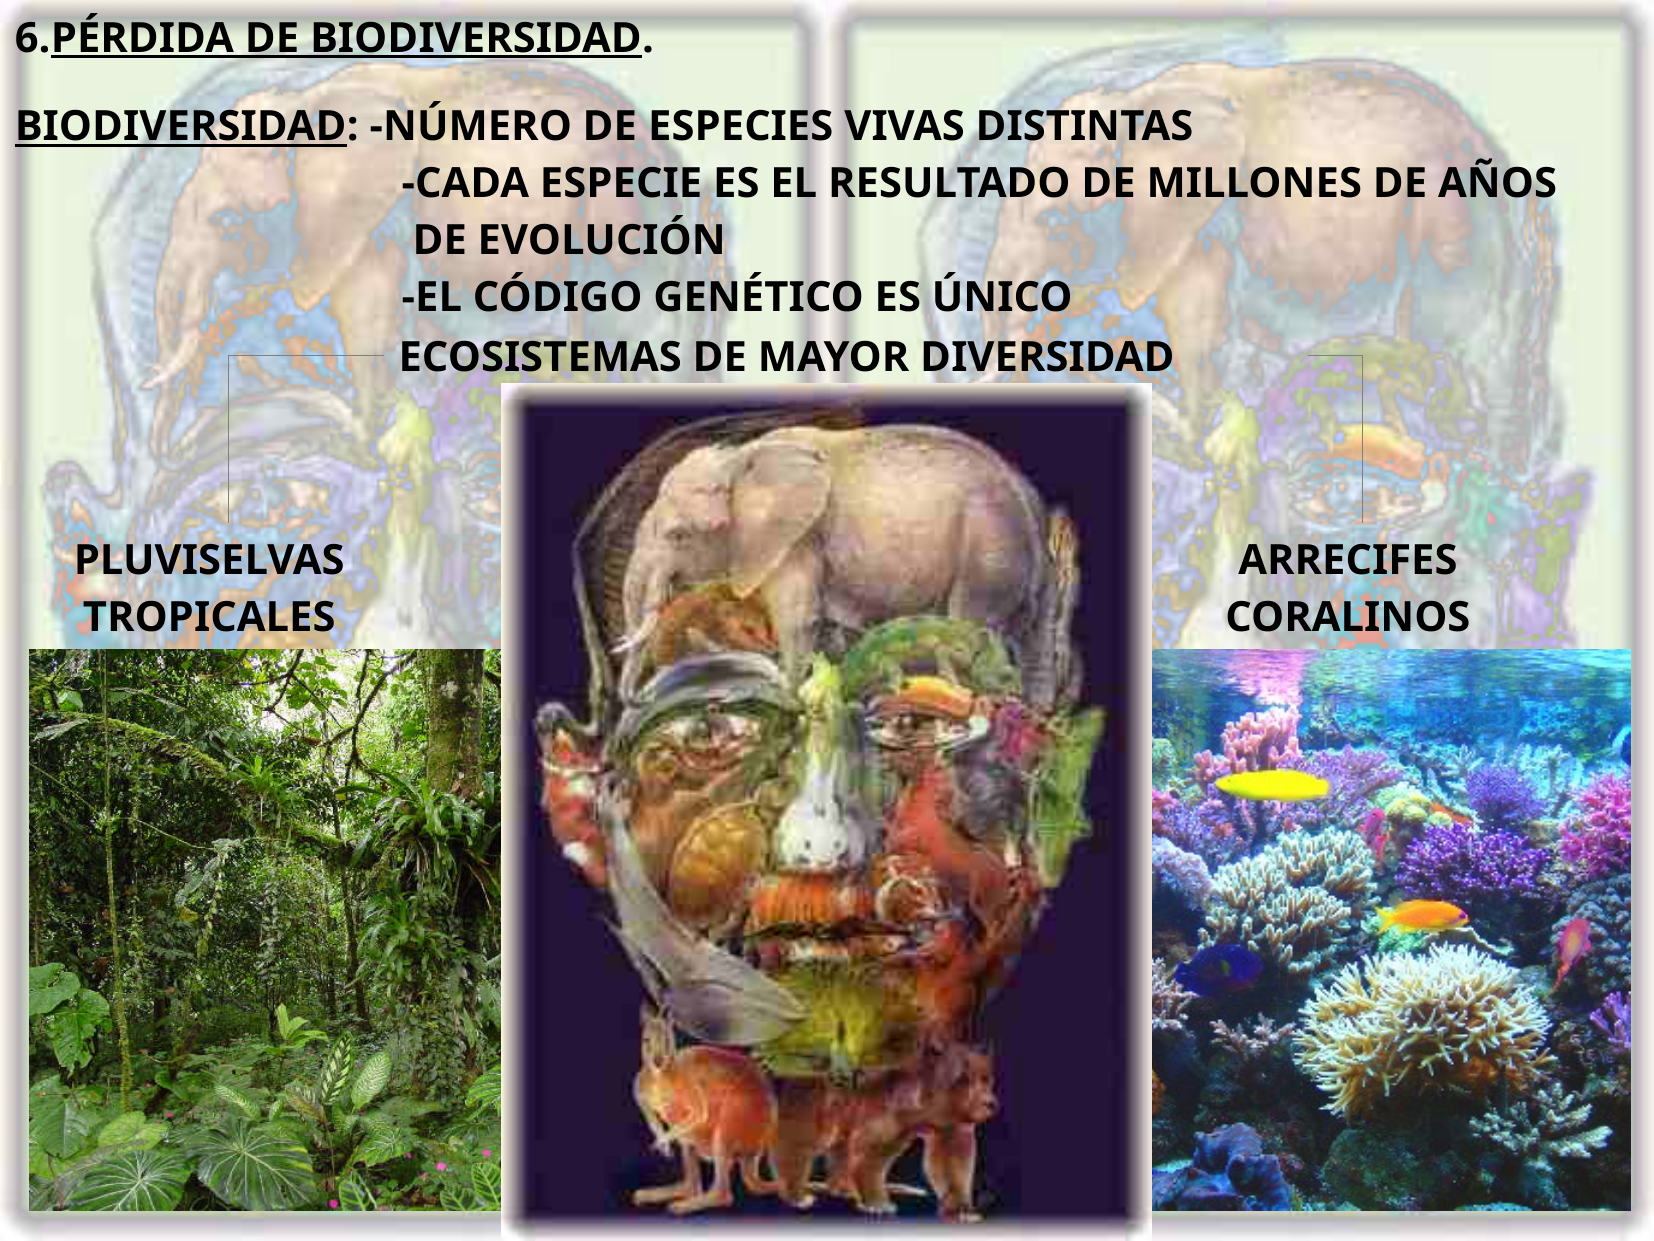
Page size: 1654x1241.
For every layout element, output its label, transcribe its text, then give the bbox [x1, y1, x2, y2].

text_box BIODIVERSIDAD: -NÚMERO DE ESPECIES VIVAS DISTINTAS -CADA ESPECIE ES EL RESULTADO DE MILLONES DE AÑOS DE EVOLUCIÓN -EL CÓDIGO GENÉTICO ES ÚNICO [0, 88, 1654, 302]
picture [541, 302, 551, 306]
picture [840, 302, 853, 306]
picture [0, 302, 1654, 1241]
text_box 6.PÉRDIDA DE BIODIVERSIDAD. [0, 0, 765, 65]
picture [1049, 302, 1062, 306]
text_box PLUVISELVAS TROPICALES [59, 522, 397, 637]
picture [663, 302, 674, 306]
text_box ECOSISTEMAS DE MAYOR DIVERSIDAD [383, 319, 1309, 384]
picture [0, 0, 1654, 88]
picture [508, 302, 521, 306]
picture [941, 302, 952, 306]
text_box ARRECIFES CORALINOS [1210, 522, 1514, 637]
picture [589, 302, 600, 306]
picture [619, 302, 632, 306]
